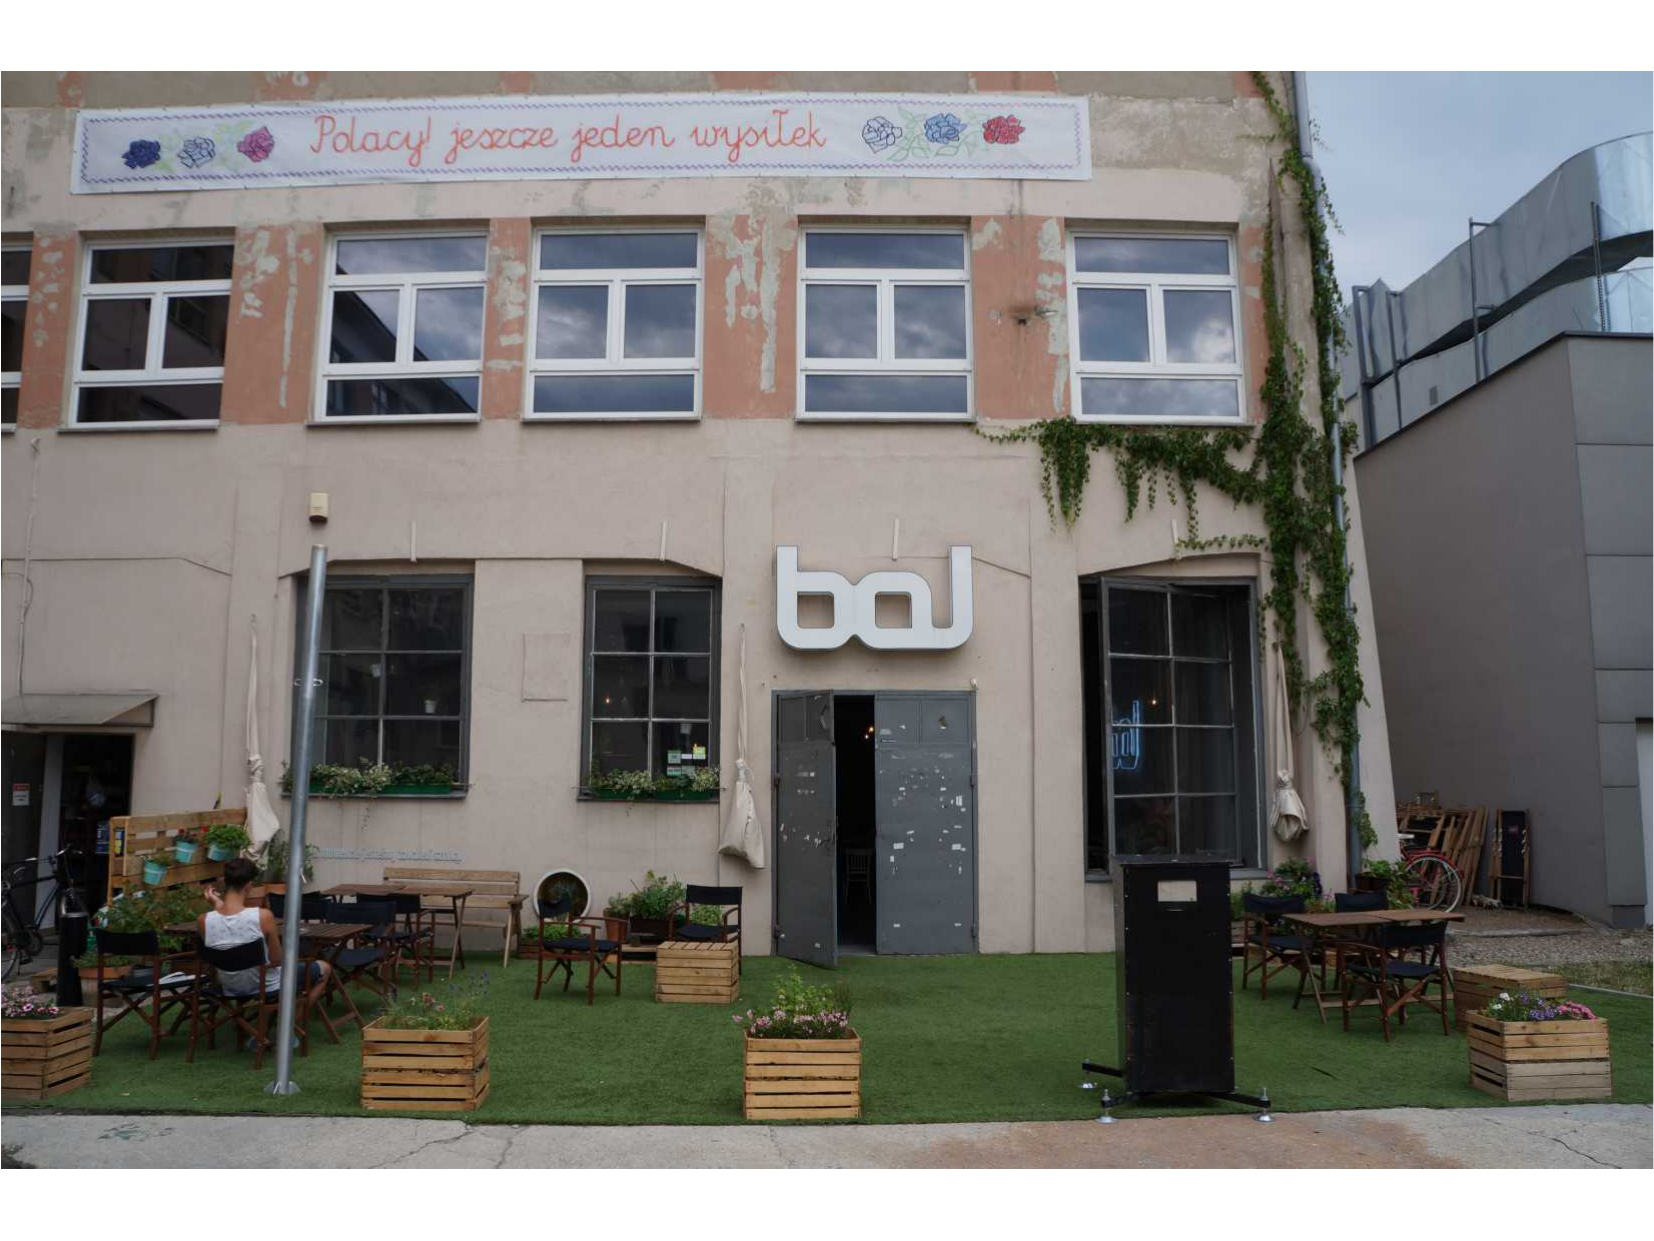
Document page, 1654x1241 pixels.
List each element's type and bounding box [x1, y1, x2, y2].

picture [1, 71, 1654, 1169]
